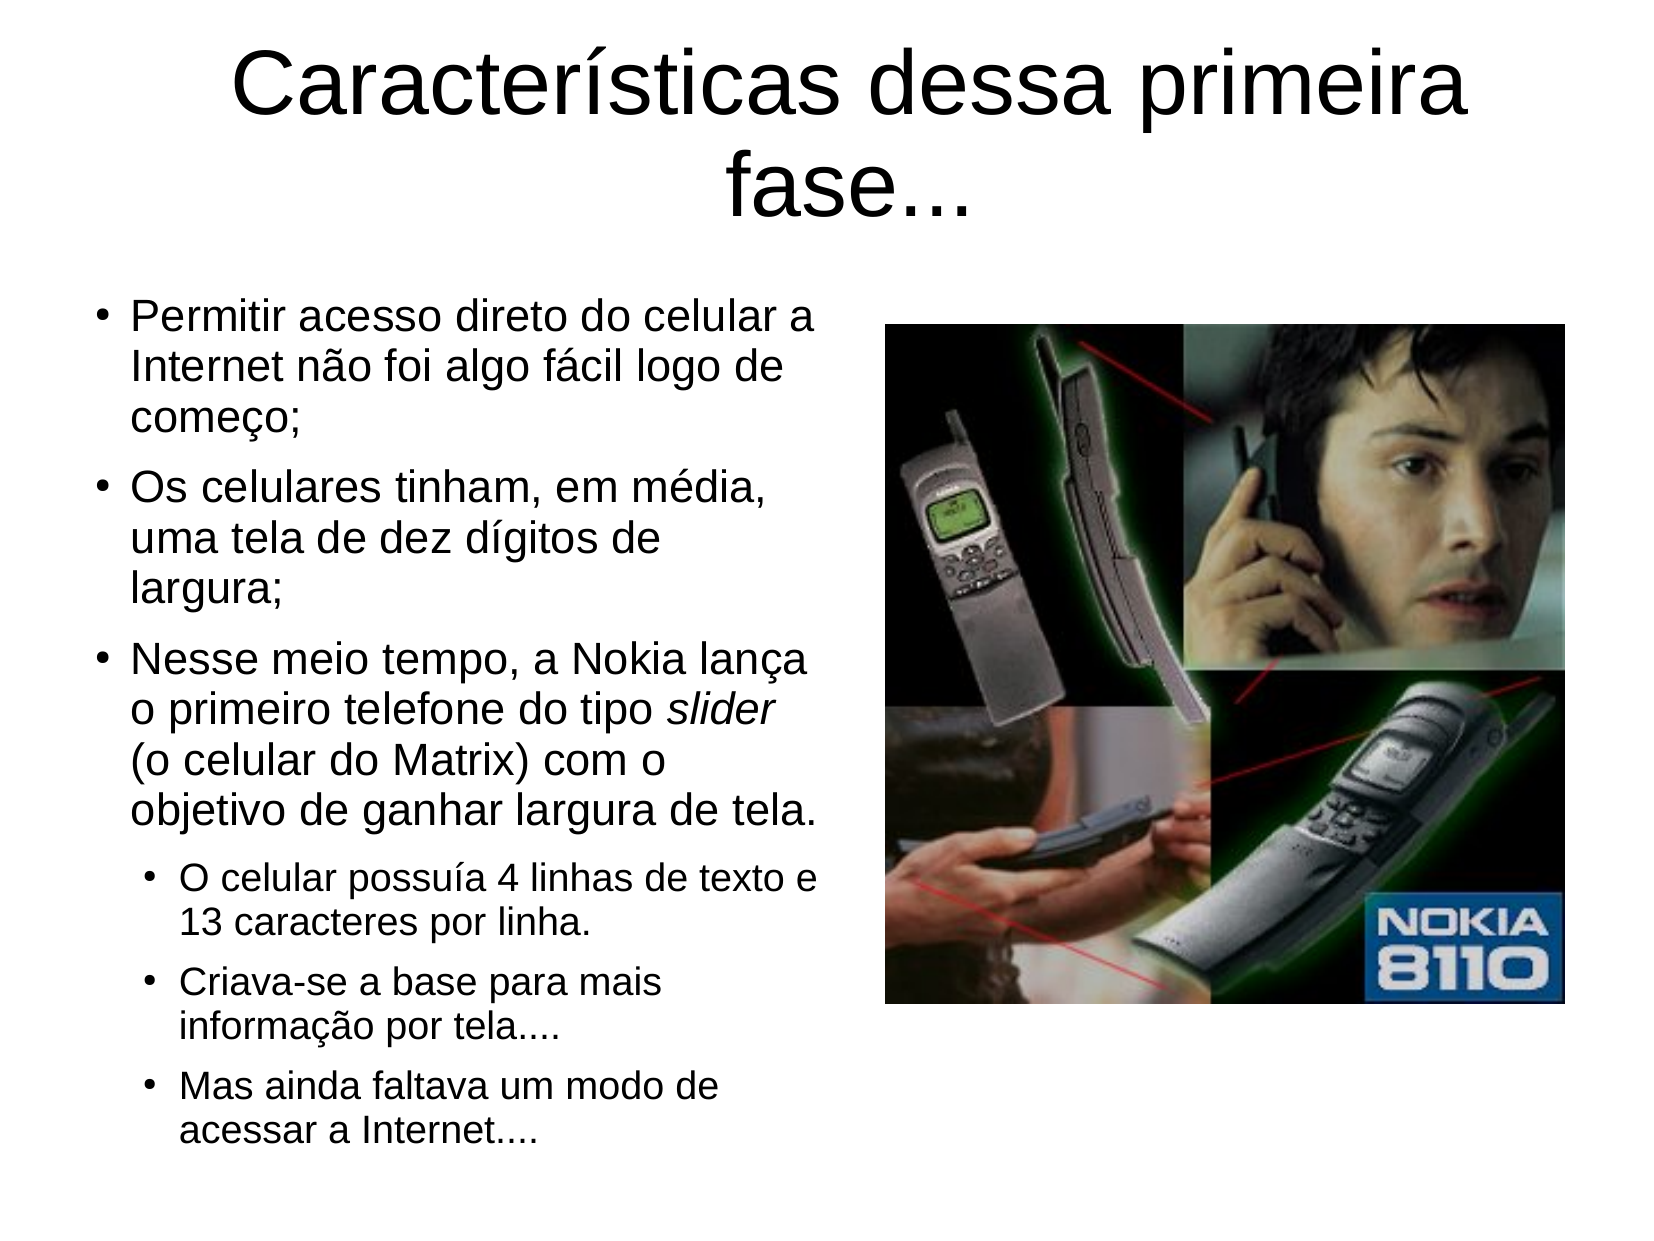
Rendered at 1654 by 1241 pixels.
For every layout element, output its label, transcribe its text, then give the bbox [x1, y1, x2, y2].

list Permitir acesso direto do celular a Internet não foi algo fácil logo de começo; Os celulares tinham, em média, uma tela de dez dígitos de largura; Nesse meio tempo, a Nokia lança o primeiro telefone do tipo slider (o celular do Matrix) com o objetivo de ganhar largura de tela. O celular possuía 4 linhas de texto e 13 caracteres por linha. Criava-se a base para mais informação por tela.... Mas ainda faltava um modo de acessar a Internet.... [82, 290, 827, 1211]
picture [885, 324, 1565, 1004]
title Características dessa primeira fase... [106, 31, 1595, 237]
